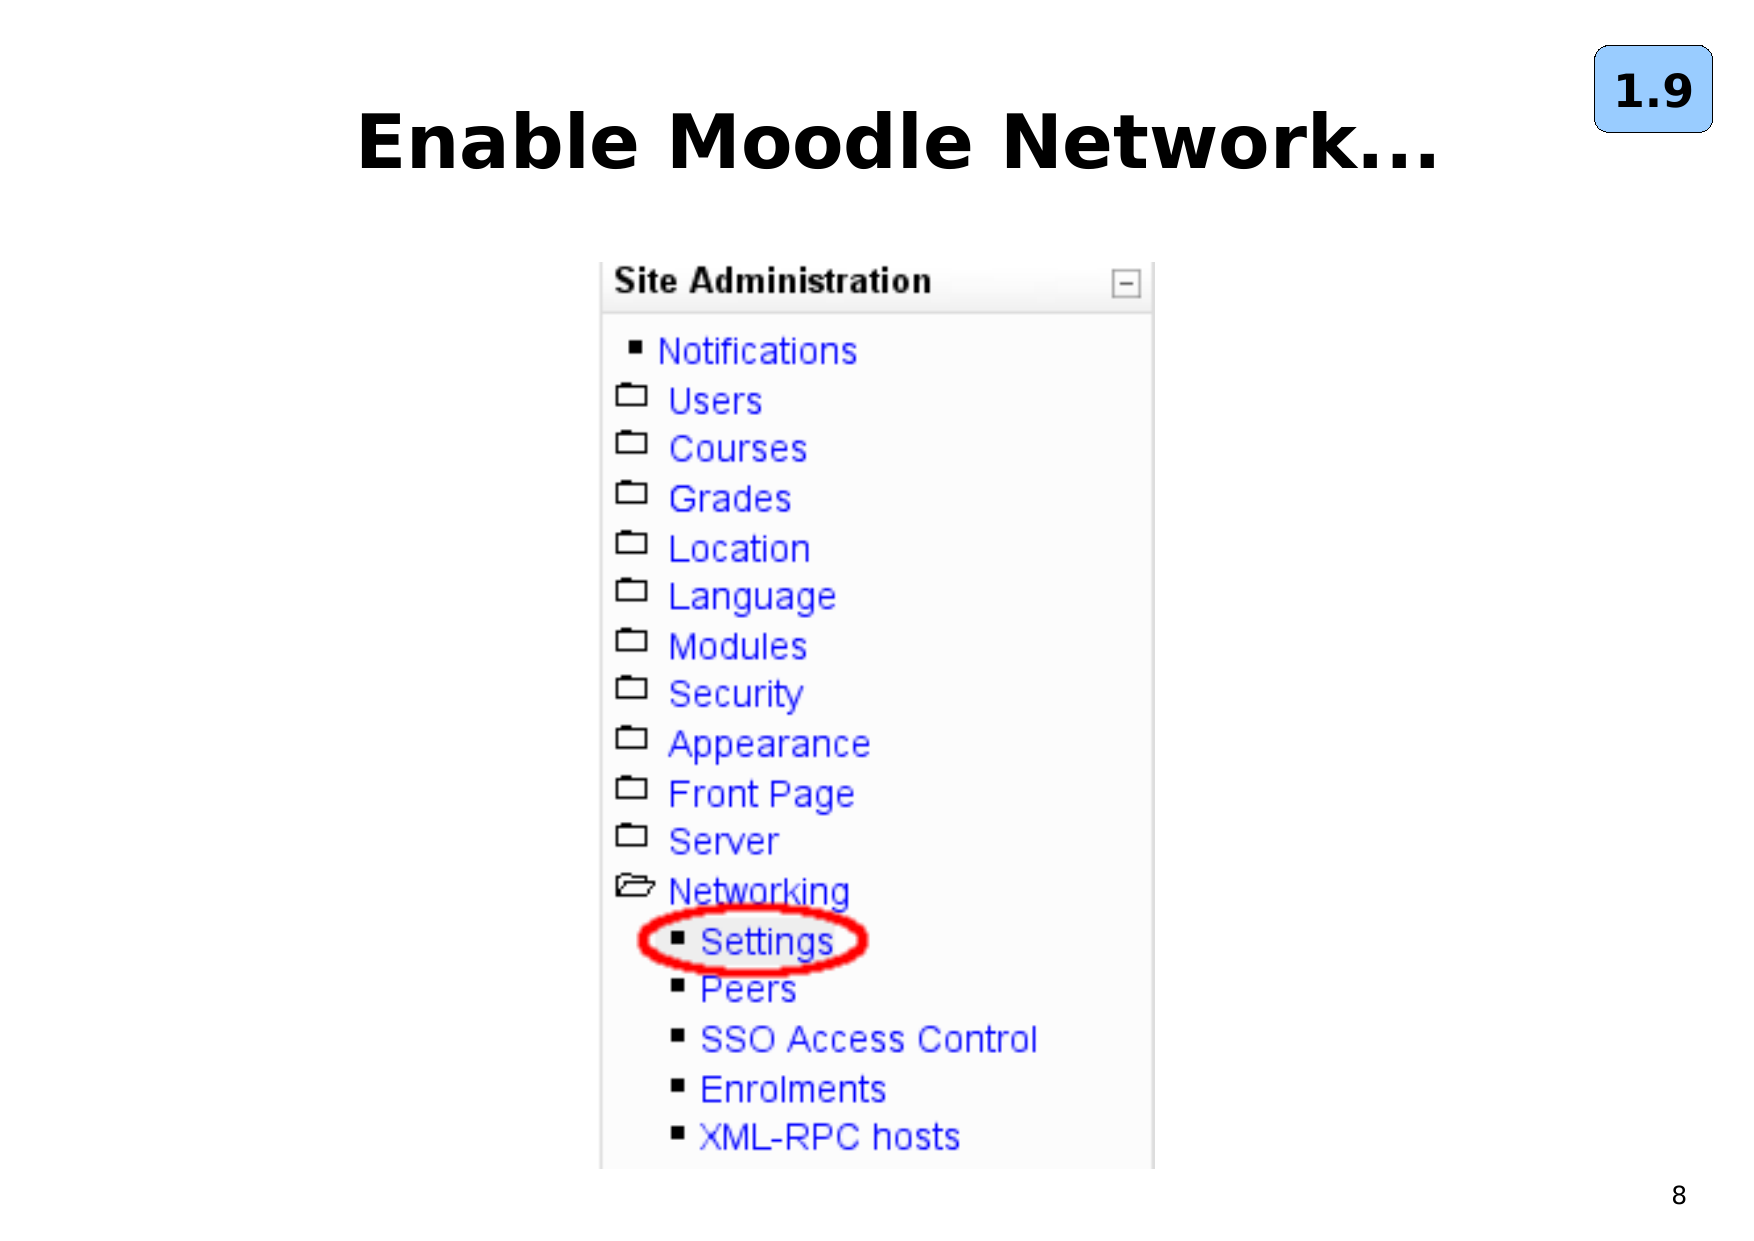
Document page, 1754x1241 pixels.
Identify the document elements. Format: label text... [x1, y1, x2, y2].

text_box 1.9 [1594, 45, 1713, 133]
title Enable Moodle Network... [59, 34, 1713, 242]
picture [598, 262, 1155, 1169]
